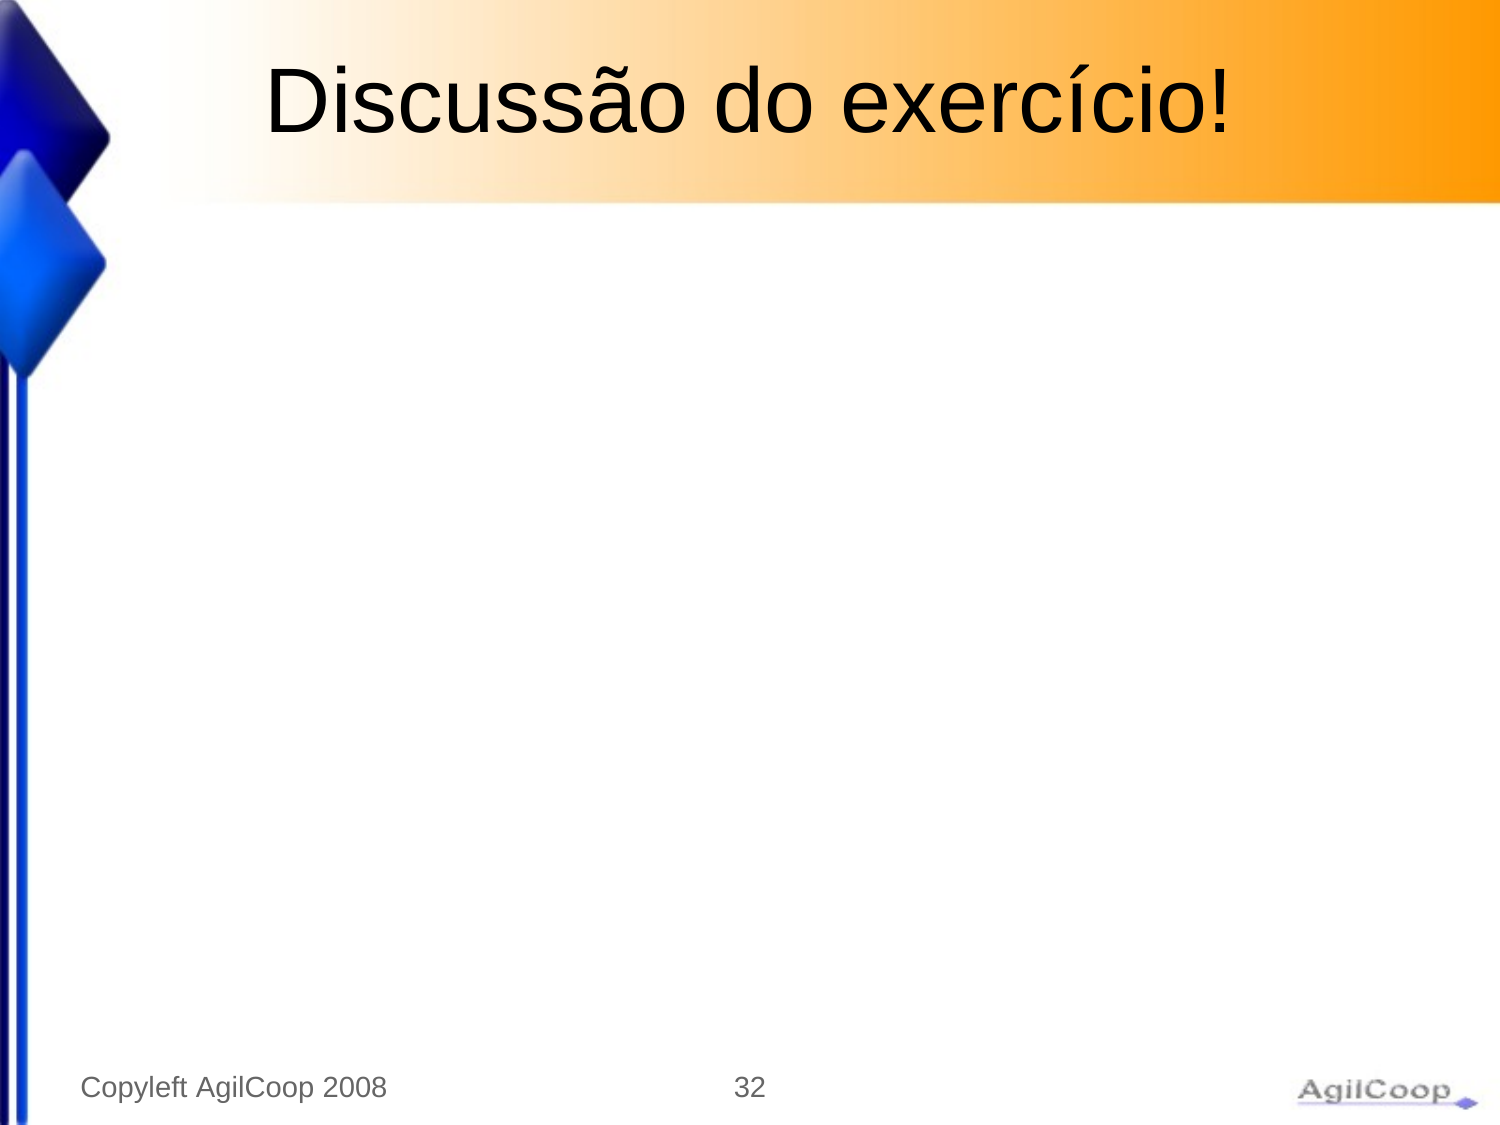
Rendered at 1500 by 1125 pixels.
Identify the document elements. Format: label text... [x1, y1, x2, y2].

title Discussão do exercício! [75, 7, 1425, 196]
picture [0, 0, 1500, 1125]
